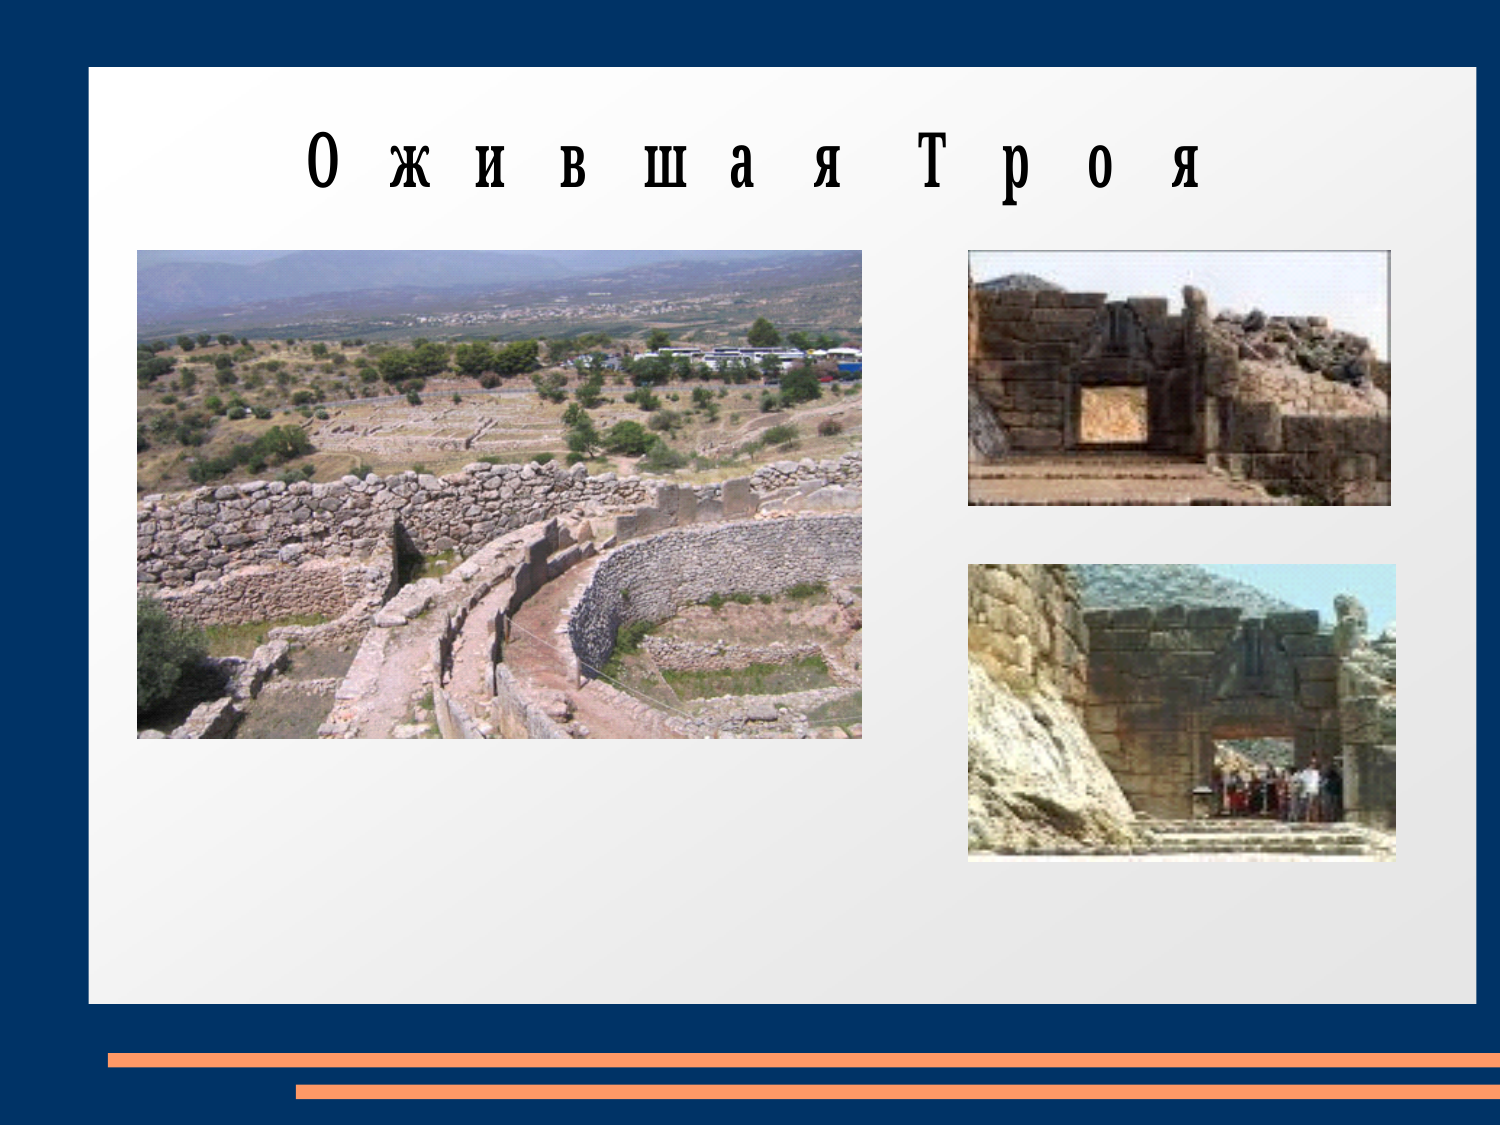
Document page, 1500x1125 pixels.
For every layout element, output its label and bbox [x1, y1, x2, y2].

picture [88, 67, 1477, 1004]
